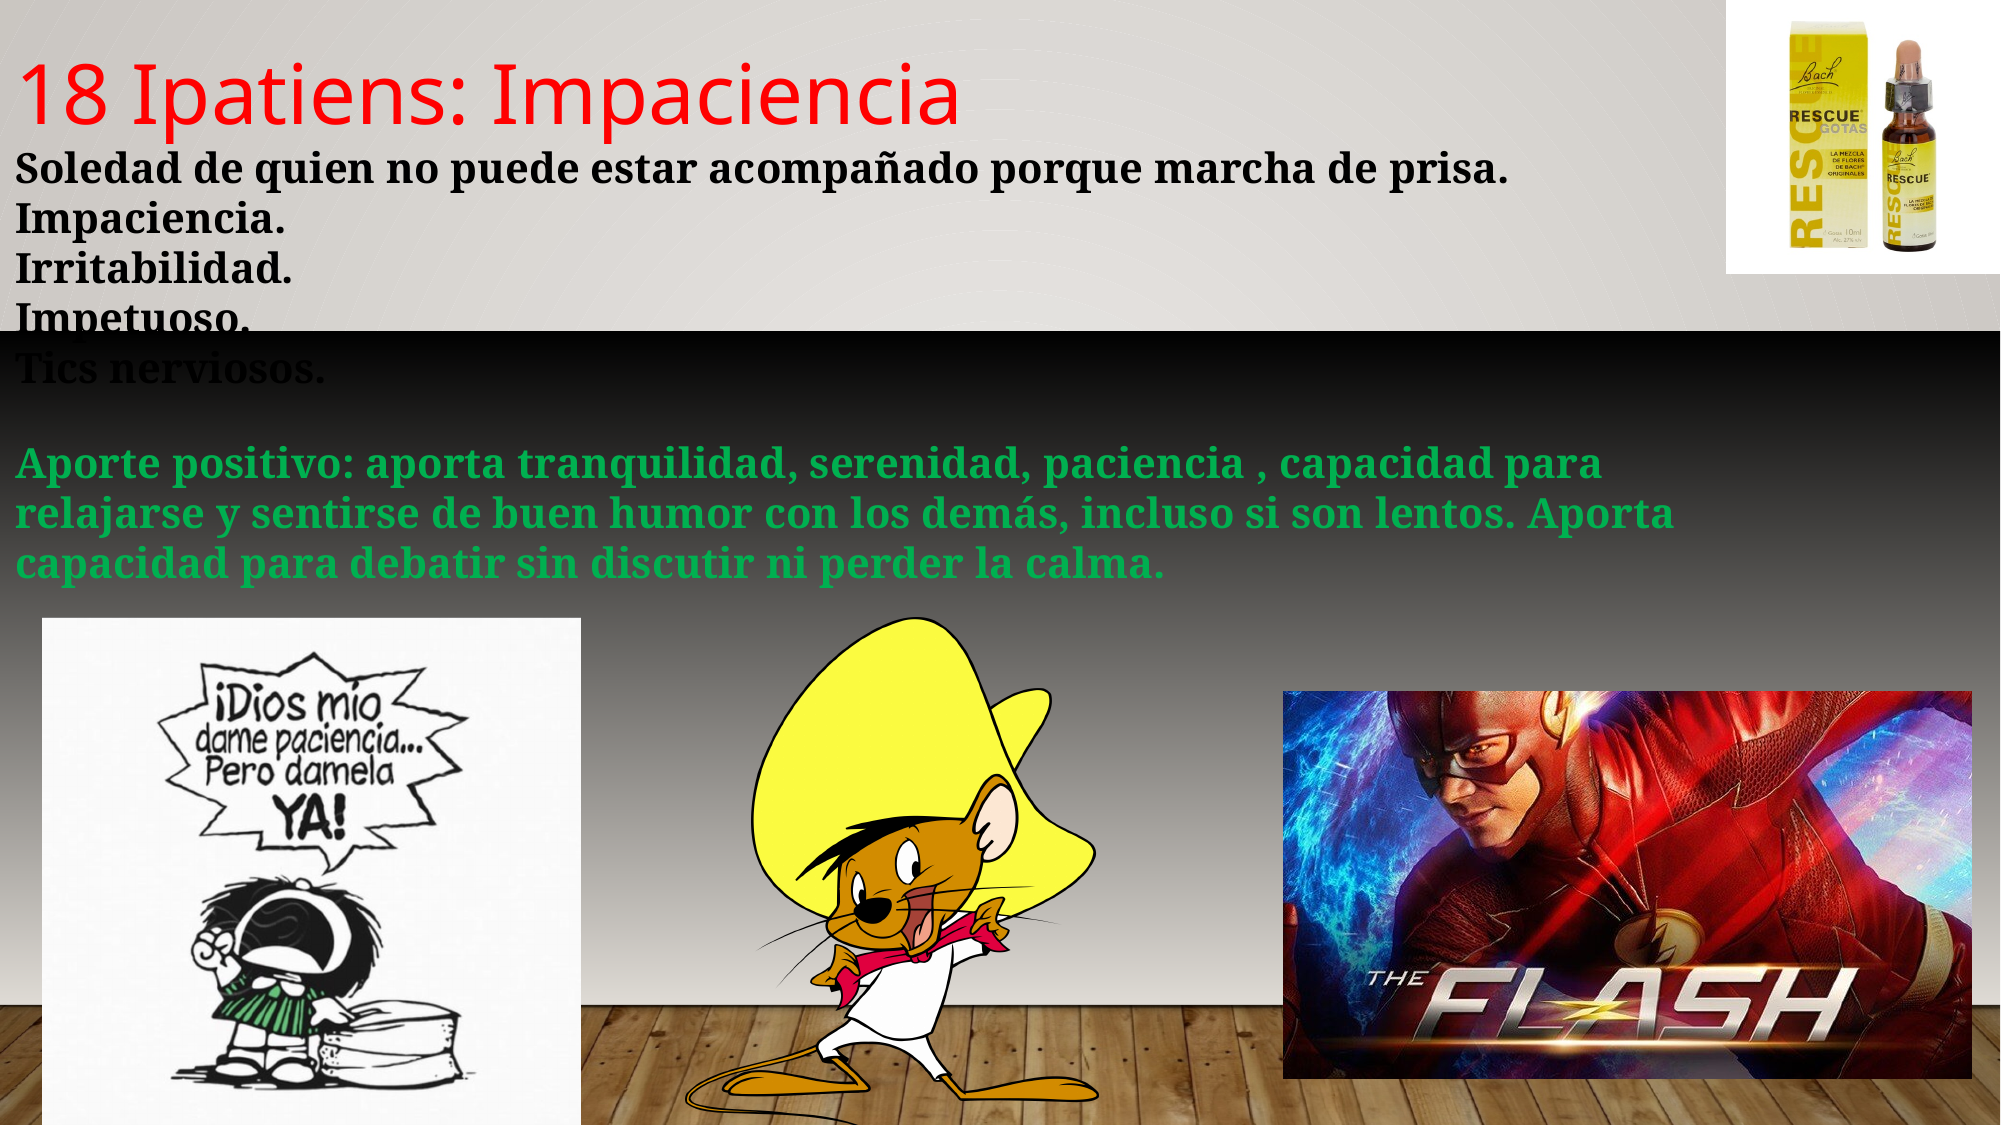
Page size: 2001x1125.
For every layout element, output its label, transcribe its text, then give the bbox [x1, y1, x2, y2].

picture [42, 617, 581, 1125]
picture [685, 617, 1099, 1125]
text_box 18 Ipatiens: Impaciencia Soledad de quien no puede estar acompañado porque marcha de prisa. Impaciencia. Irritabilidad. Impetuoso. Tics nerviosos. Aporte positivo: aporta tranquilidad, serenidad, paciencia , capacidad para relajarse y sentirse de buen humor con los demás, incluso si son lentos. Aporta capacidad para debatir sin discutir ni perder la calma. [0, 34, 1772, 639]
picture [1283, 691, 1972, 1079]
picture [1726, 0, 2000, 274]
